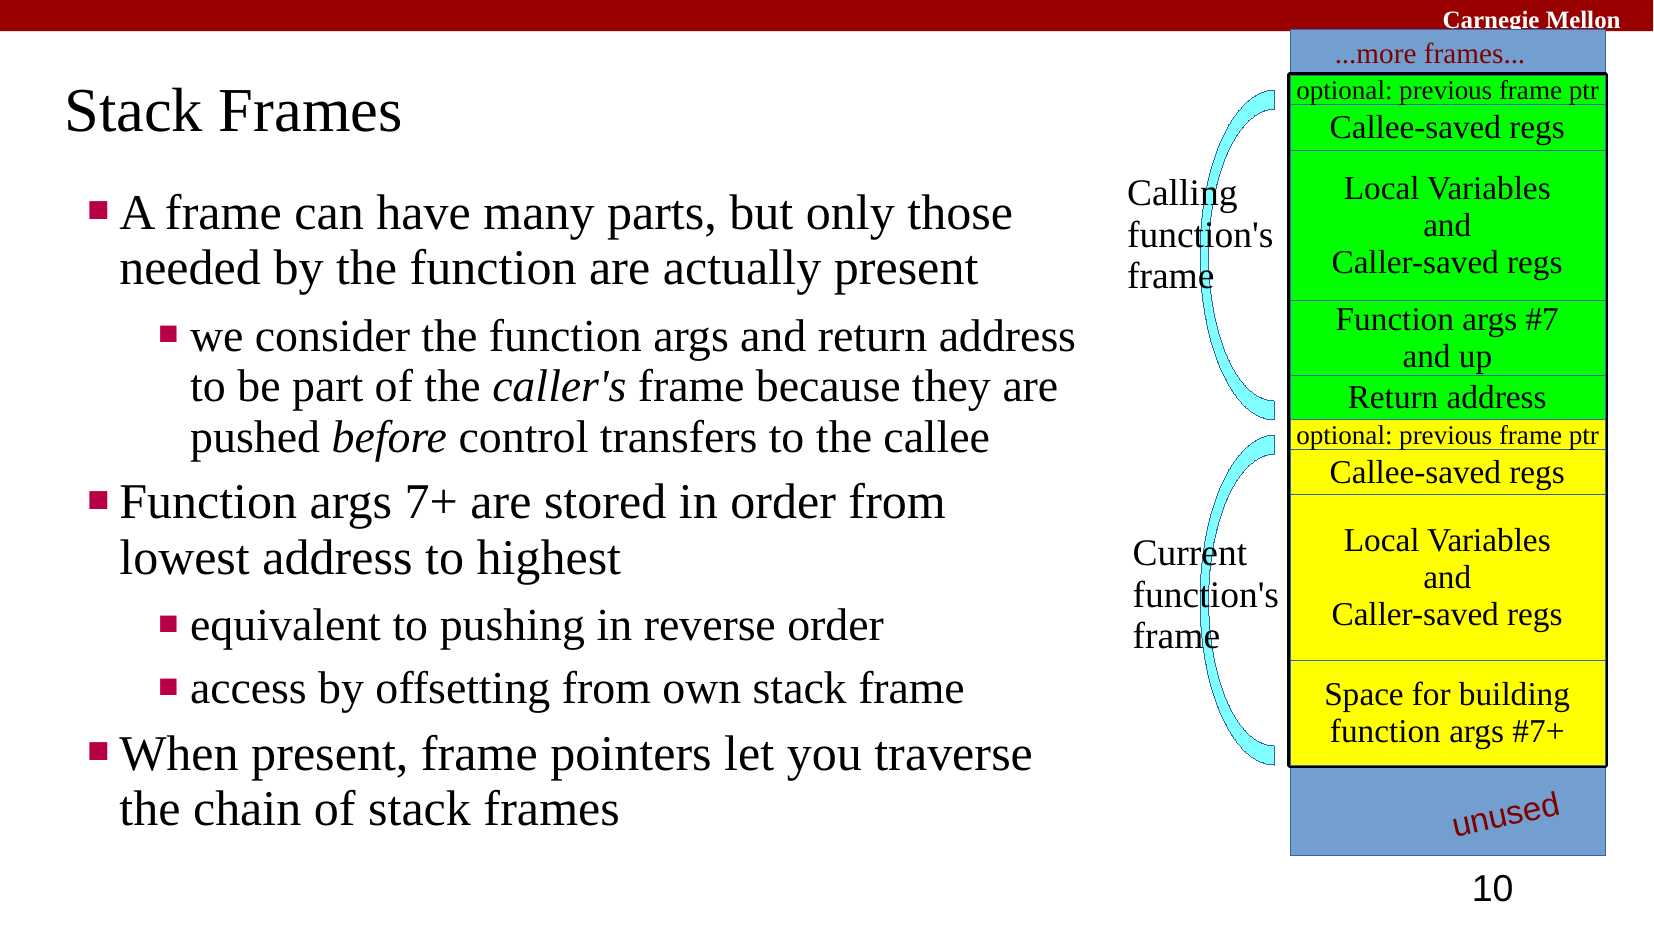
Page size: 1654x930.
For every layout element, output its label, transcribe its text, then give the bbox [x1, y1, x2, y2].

text_box unused [1432, 772, 1591, 856]
text_box optional: previous frame ptr [1290, 75, 1606, 105]
text_box [1208, 435, 1275, 525]
text_box [1206, 665, 1275, 766]
text_box Space for building function args #7+ [1290, 660, 1606, 766]
text_box Callee-saved regs [1290, 450, 1606, 494]
text_box optional: previous frame ptr [1290, 419, 1606, 450]
title Stack Frames [64, 58, 1276, 163]
text_box [1290, 766, 1606, 856]
text_box Calling function's frame [1112, 165, 1290, 316]
text_box Function args #7 and up [1290, 301, 1606, 376]
text_box Local Variables and Caller-saved regs [1290, 494, 1606, 660]
text_box Current function's frame [1117, 525, 1290, 665]
text_box [1290, 29, 1320, 75]
text_box [1205, 316, 1275, 420]
text_box Callee-saved regs [1290, 105, 1606, 150]
text_box Return address [1290, 376, 1606, 419]
text_box [1546, 29, 1606, 75]
list A frame can have many parts, but only those needed by the function are actually present we consider the function args and return address to be part of the caller's frame because they are pushed before control transfers to the callee Function args 7+ are stored in order from lowest address to highest equivalent to pushing in reverse order access by offsetting from own stack frame When present, frame pointers let you traverse the chain of stack frames [71, 184, 1081, 901]
text_box [1212, 90, 1275, 165]
text_box ...more frames... [1320, 29, 1546, 75]
text_box Local Variables and Caller-saved regs [1290, 150, 1606, 301]
